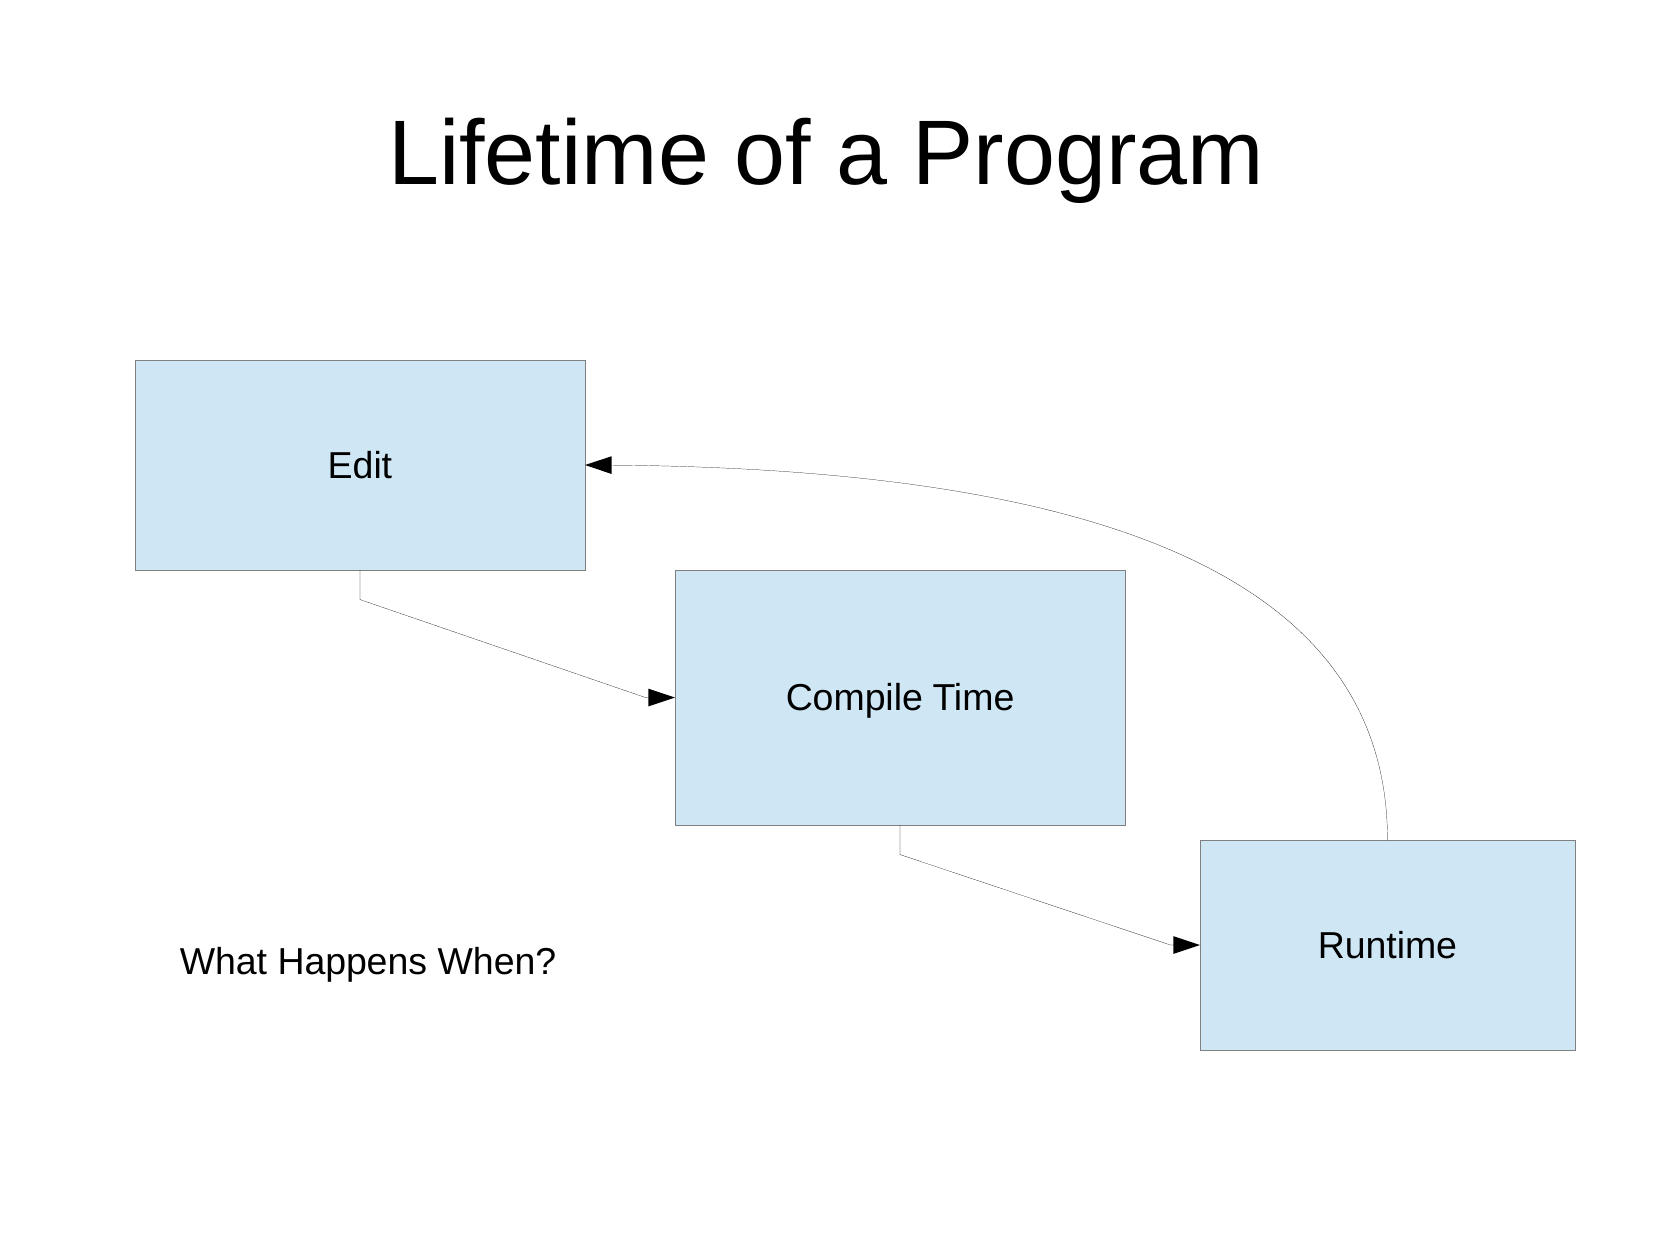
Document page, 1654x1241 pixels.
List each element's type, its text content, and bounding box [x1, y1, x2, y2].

text_box What Happens When? [165, 933, 601, 991]
text_box Runtime [1200, 840, 1576, 1051]
text_box Compile Time [675, 570, 1126, 826]
title Lifetime of a Program [82, 49, 1571, 257]
text_box Edit [135, 360, 586, 571]
